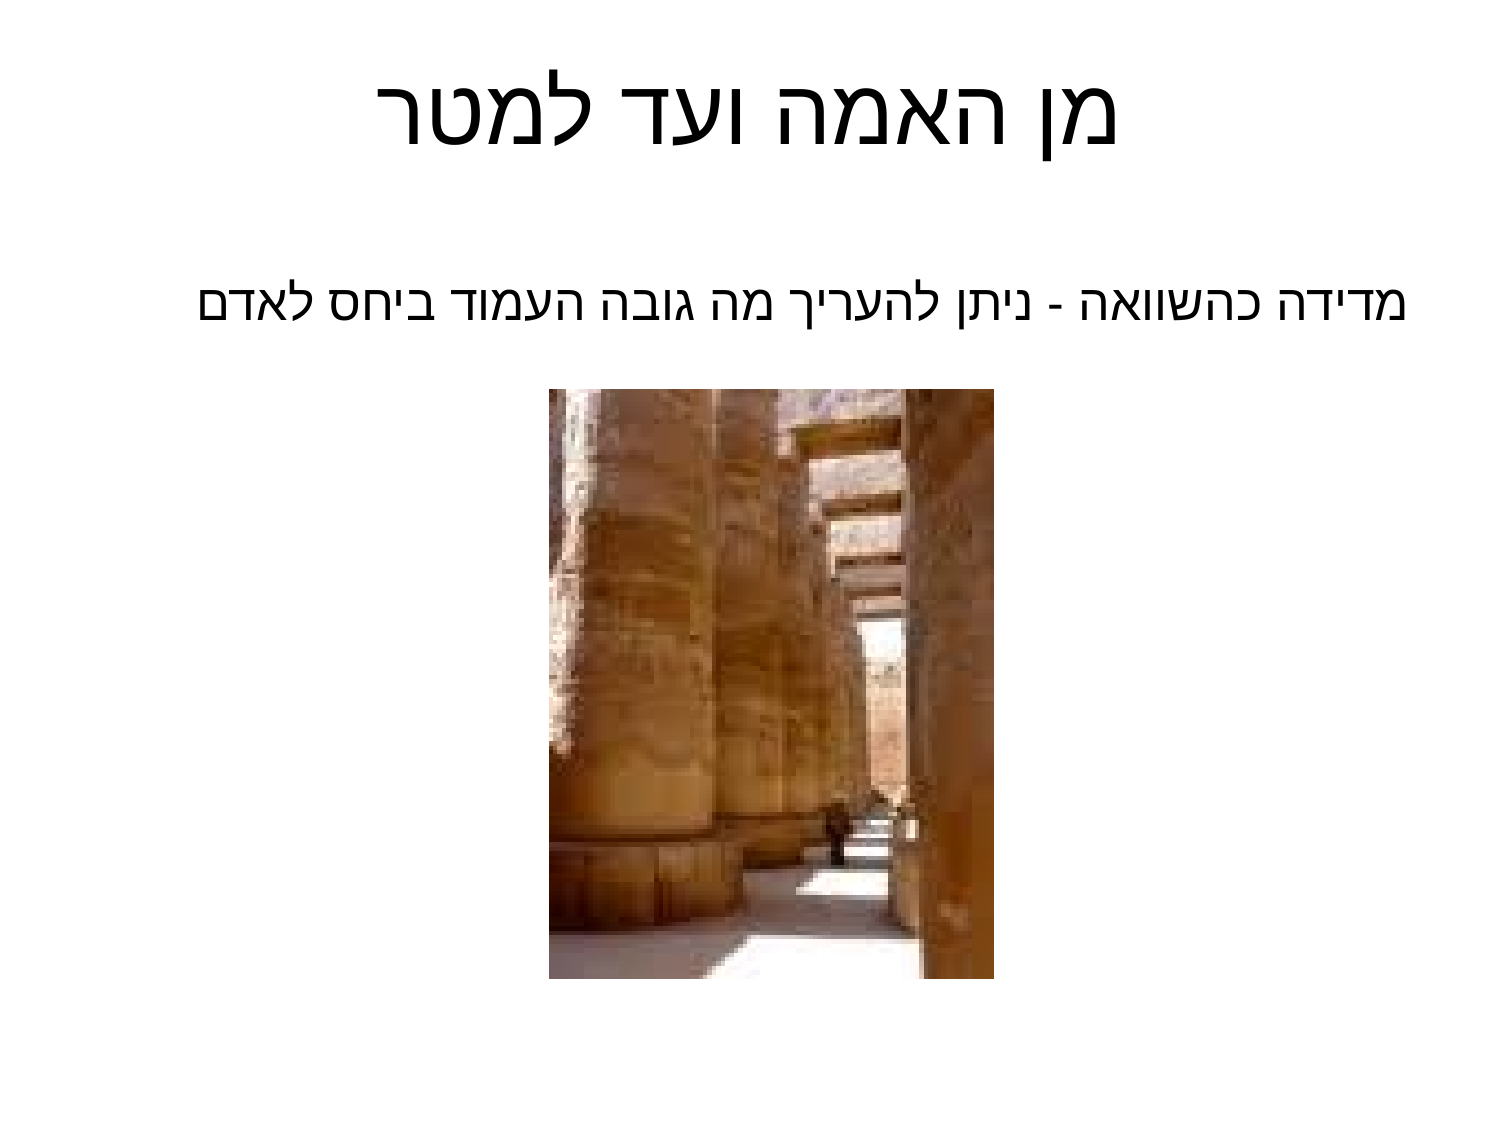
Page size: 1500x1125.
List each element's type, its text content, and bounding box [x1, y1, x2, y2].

list מדידה כהשוואה - ניתן להעריך מה גובה העמוד ביחס לאדם [75, 262, 1425, 1005]
picture [549, 389, 999, 984]
title מן האמה ועד למטר [75, 45, 1425, 233]
